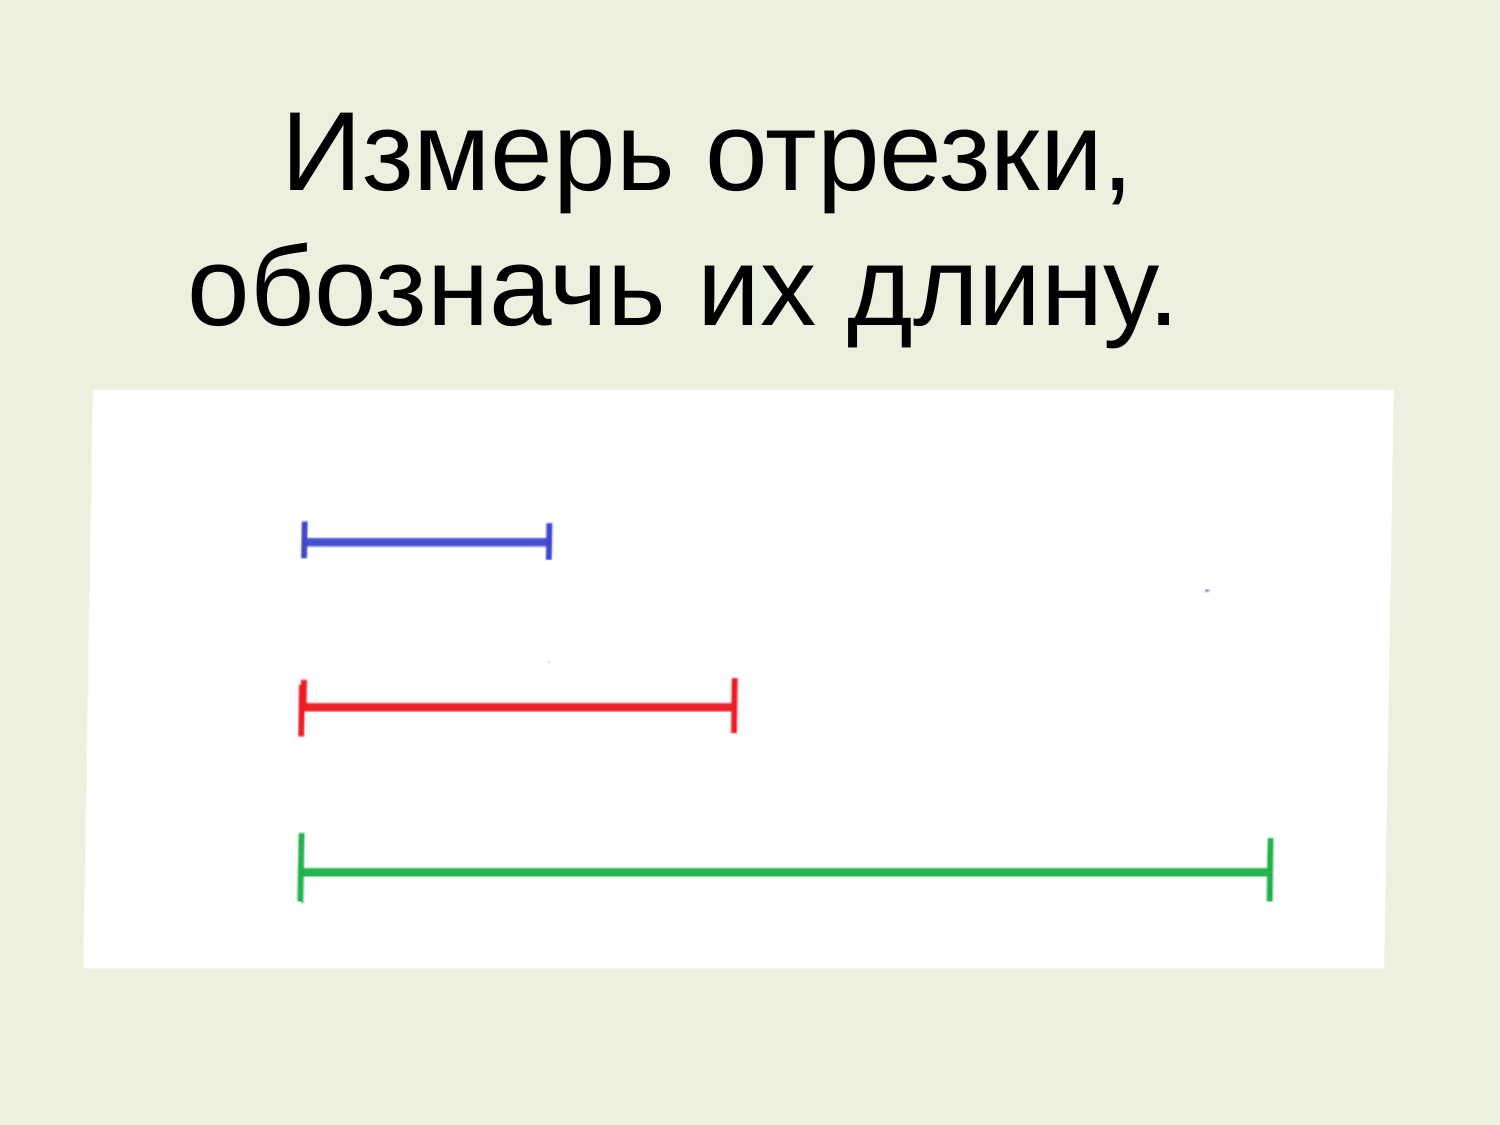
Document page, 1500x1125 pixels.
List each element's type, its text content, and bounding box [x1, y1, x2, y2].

text_box Измерь отрезки, обозначь их длину. [141, 70, 1500, 356]
picture [82, 389, 1394, 969]
